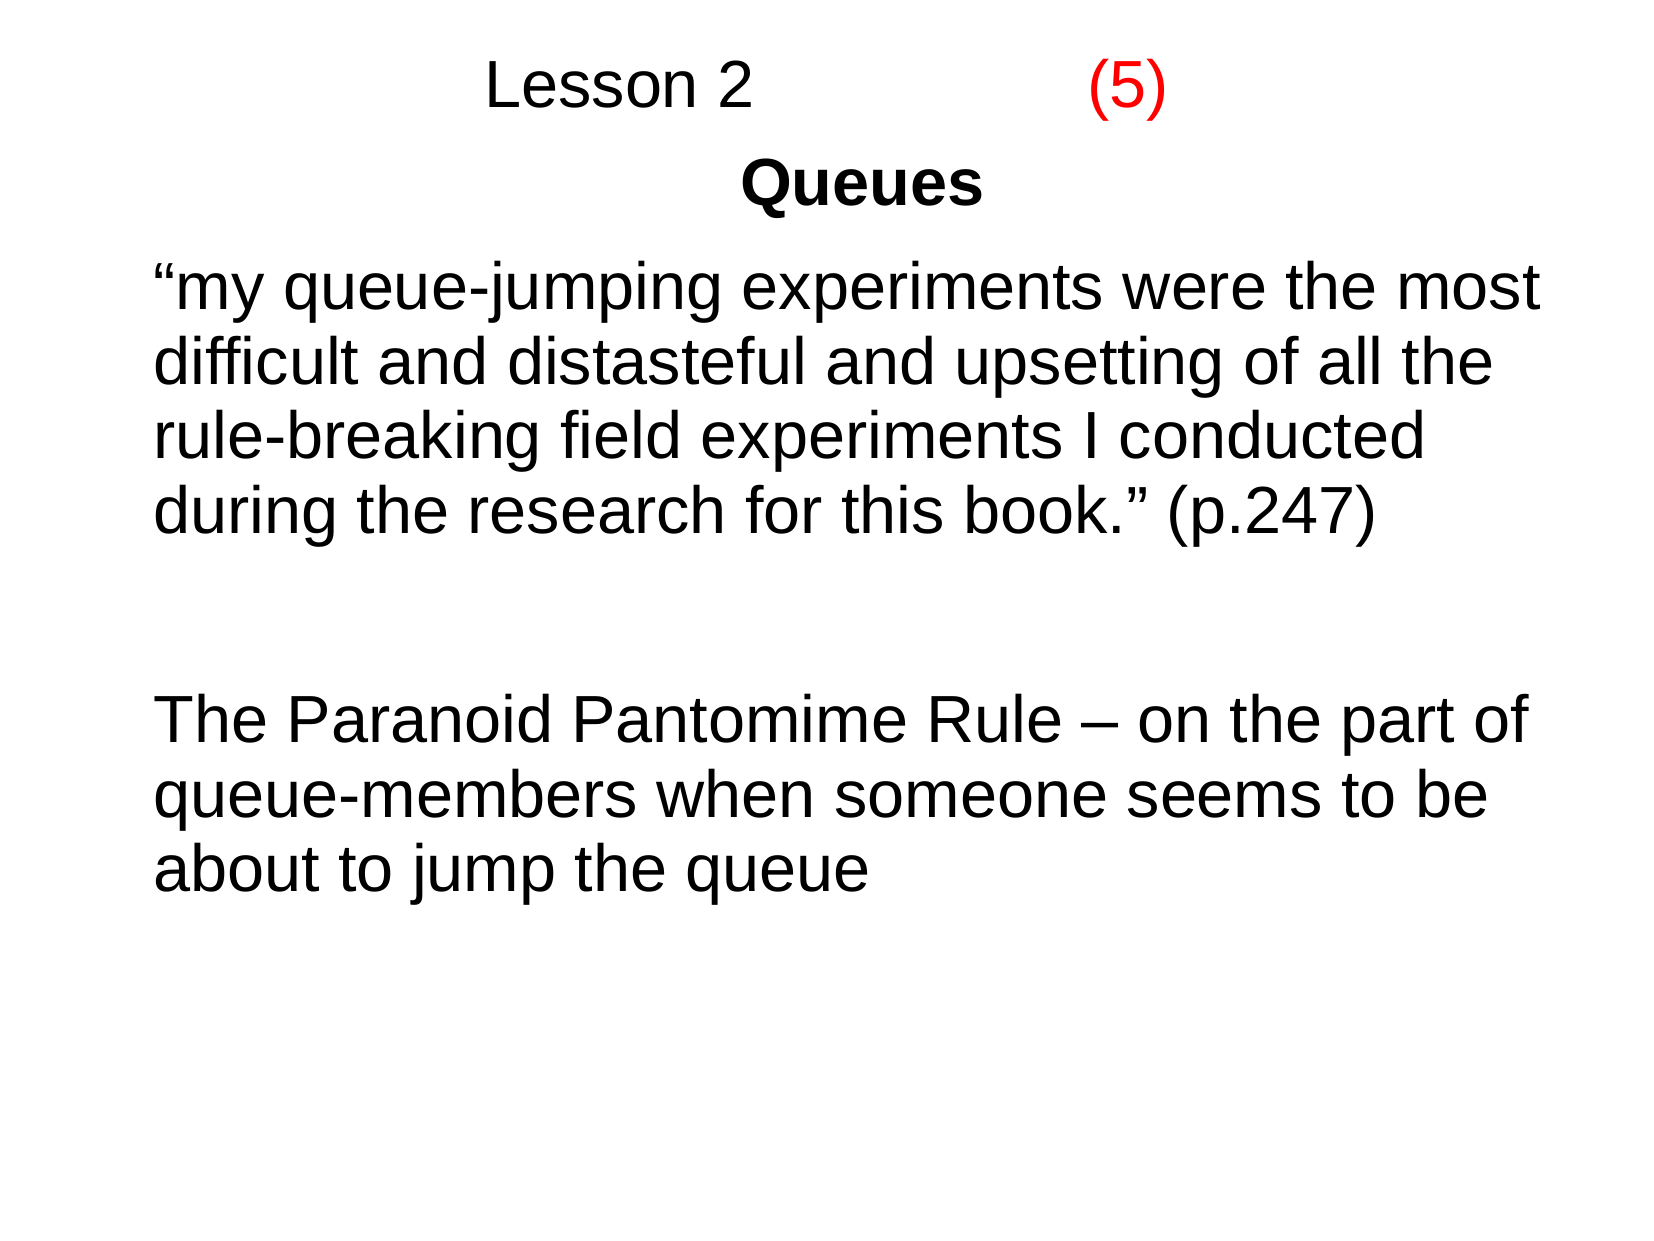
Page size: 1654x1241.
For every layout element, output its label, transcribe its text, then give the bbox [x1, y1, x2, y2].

list Queues “my queue-jumping experiments were the most difficult and distasteful and upsetting of all the rule-breaking field experiments I conducted during the research for this book.” (p.247) The Paranoid Pantomime Rule – on the part of queue-members when someone seems to be about to jump the queue [82, 144, 1571, 1123]
title Lesson 2 (5) [82, 24, 1571, 144]
